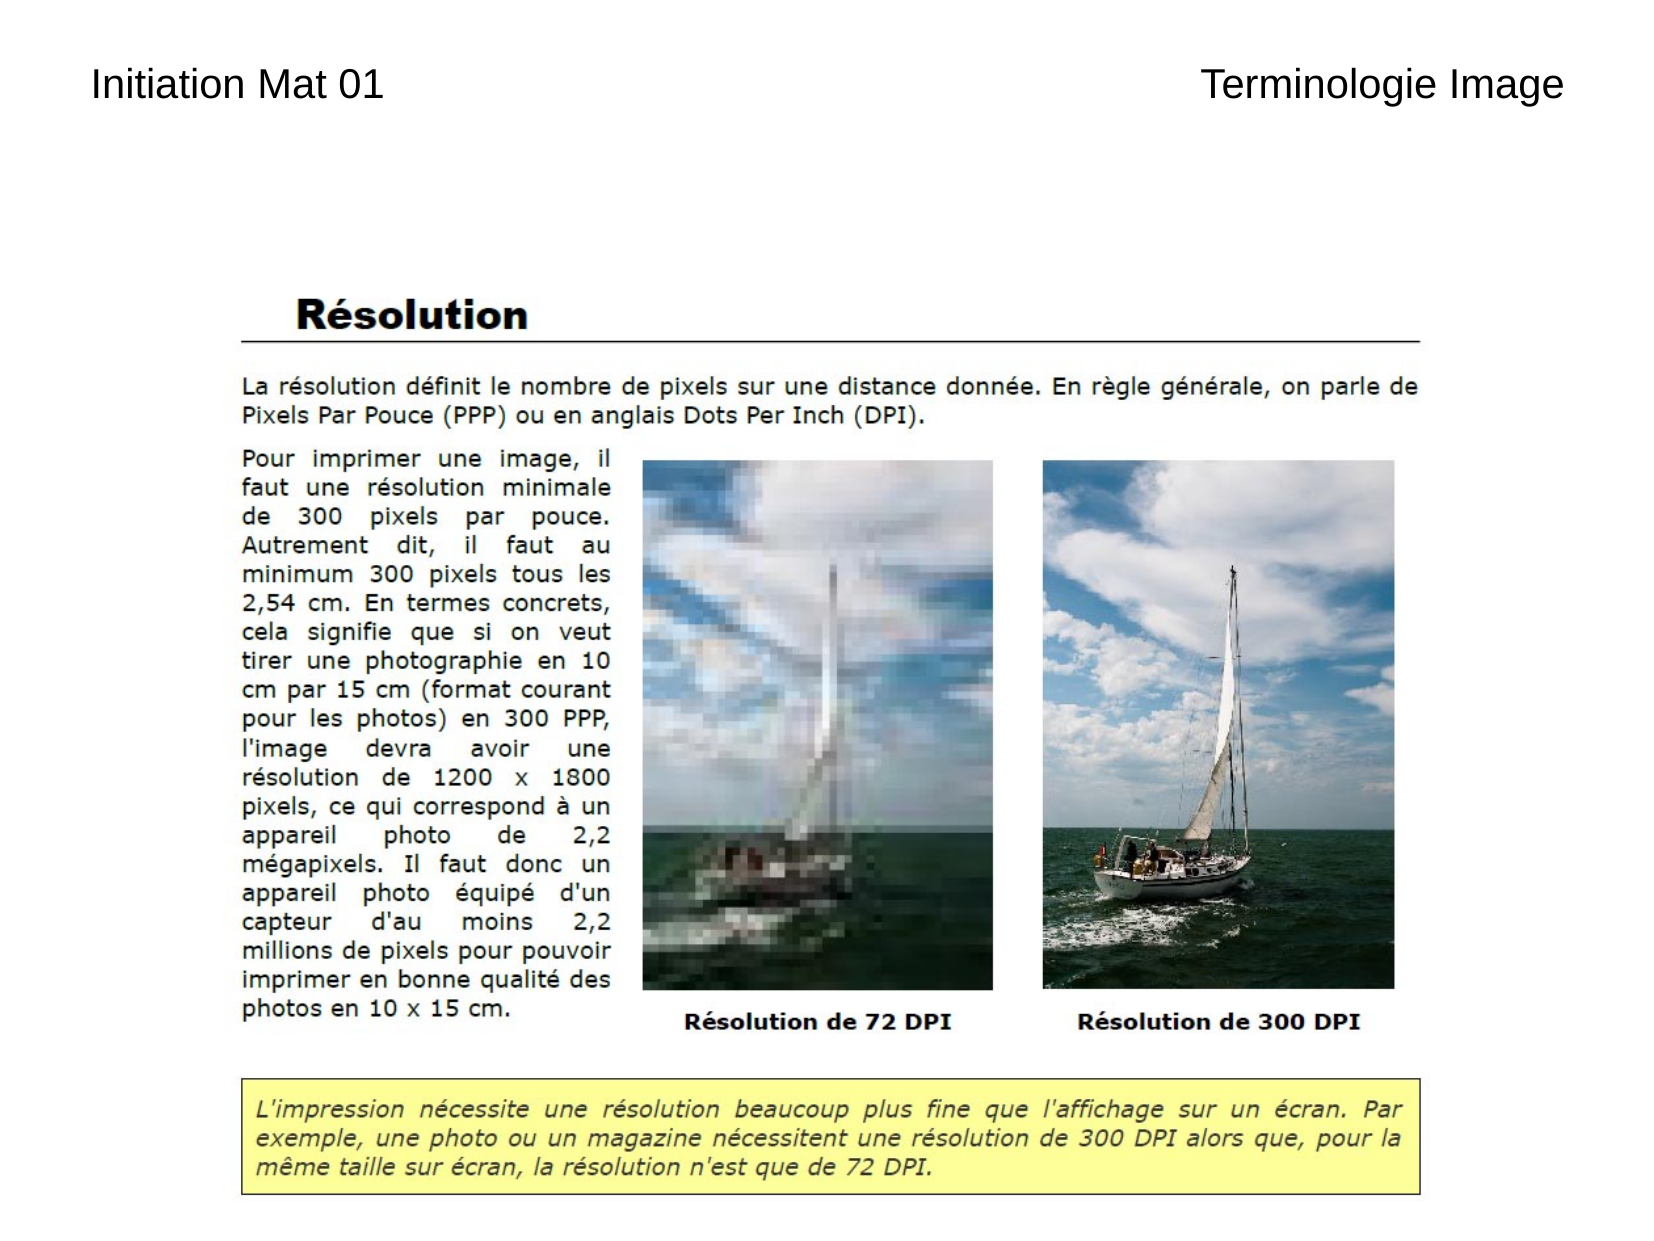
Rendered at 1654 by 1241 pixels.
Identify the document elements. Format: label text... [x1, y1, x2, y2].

title Initiation Mat 01 Terminologie Image [83, 49, 1572, 119]
picture [76, 194, 1556, 1241]
